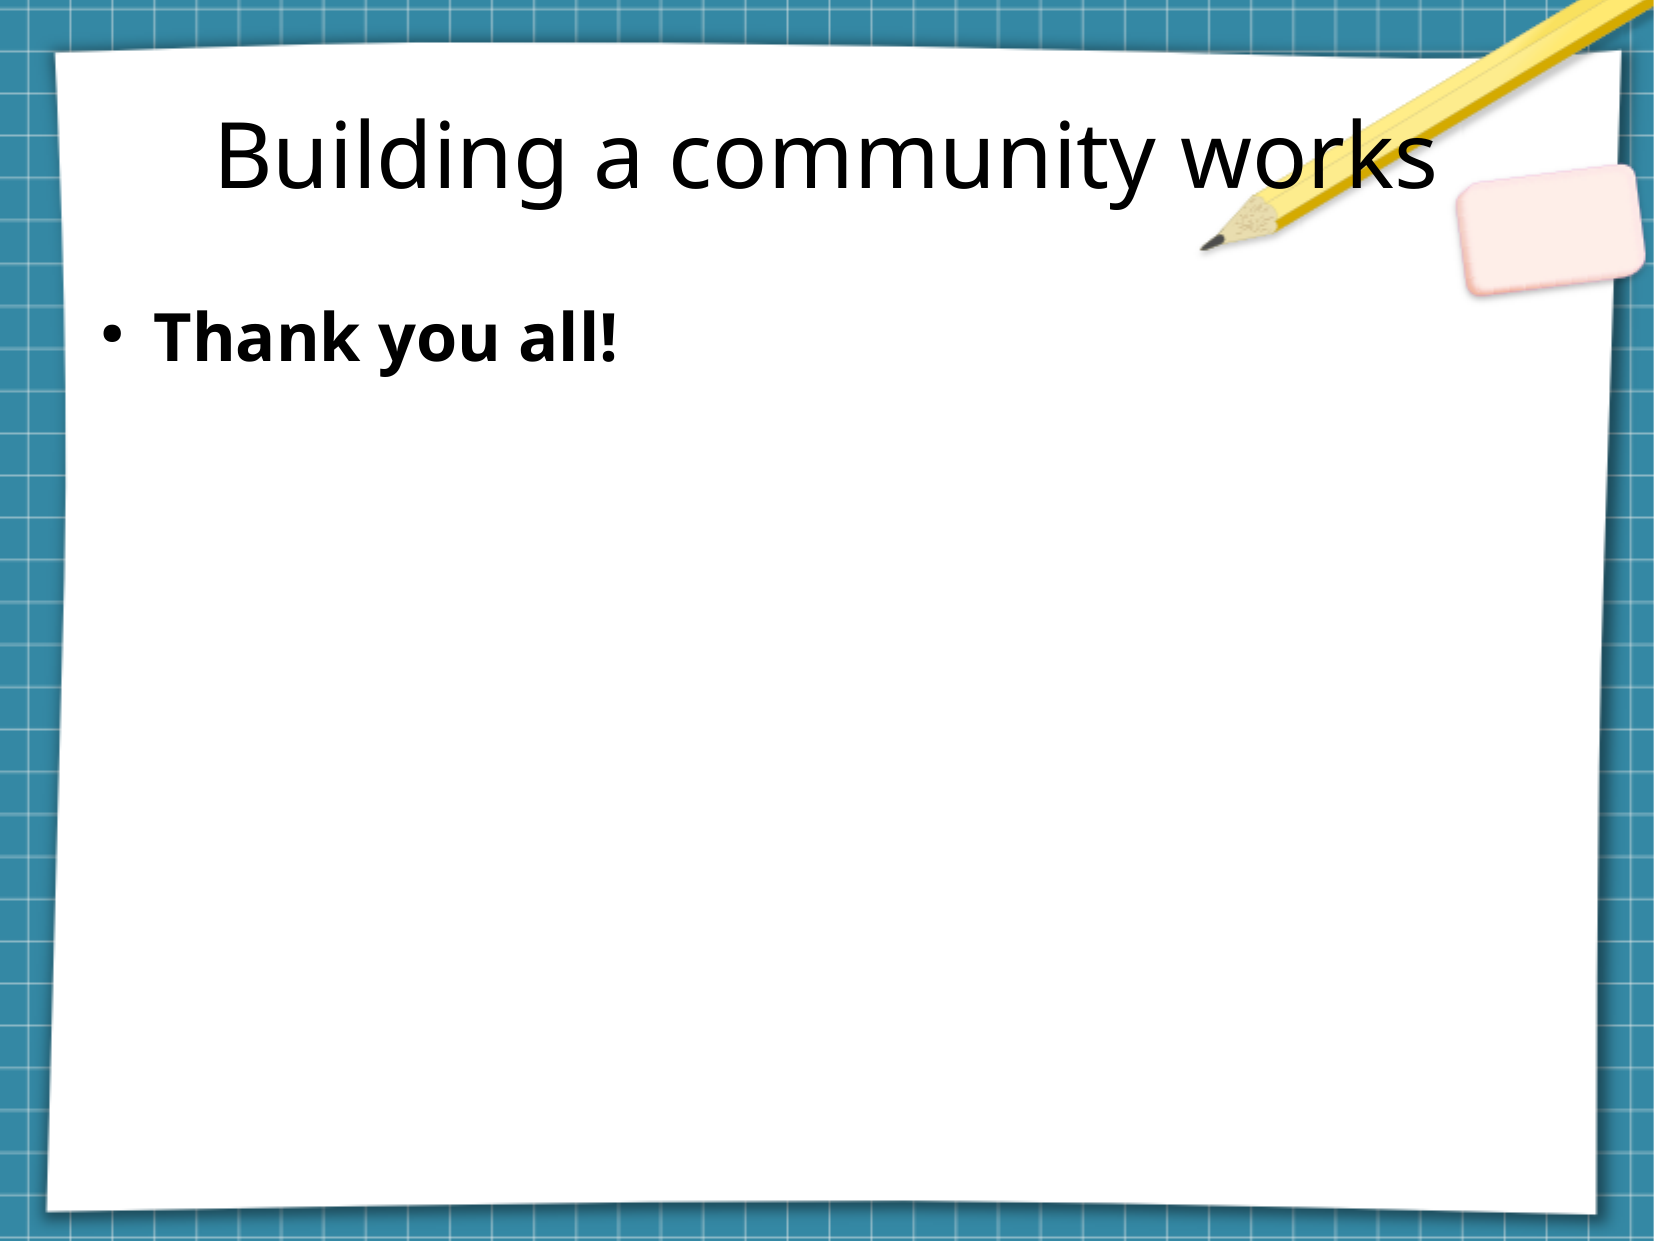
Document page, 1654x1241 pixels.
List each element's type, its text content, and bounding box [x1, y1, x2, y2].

picture [0, 0, 1654, 1241]
title Building a community works [82, 49, 1571, 257]
list Thank you all! [82, 290, 1571, 1010]
